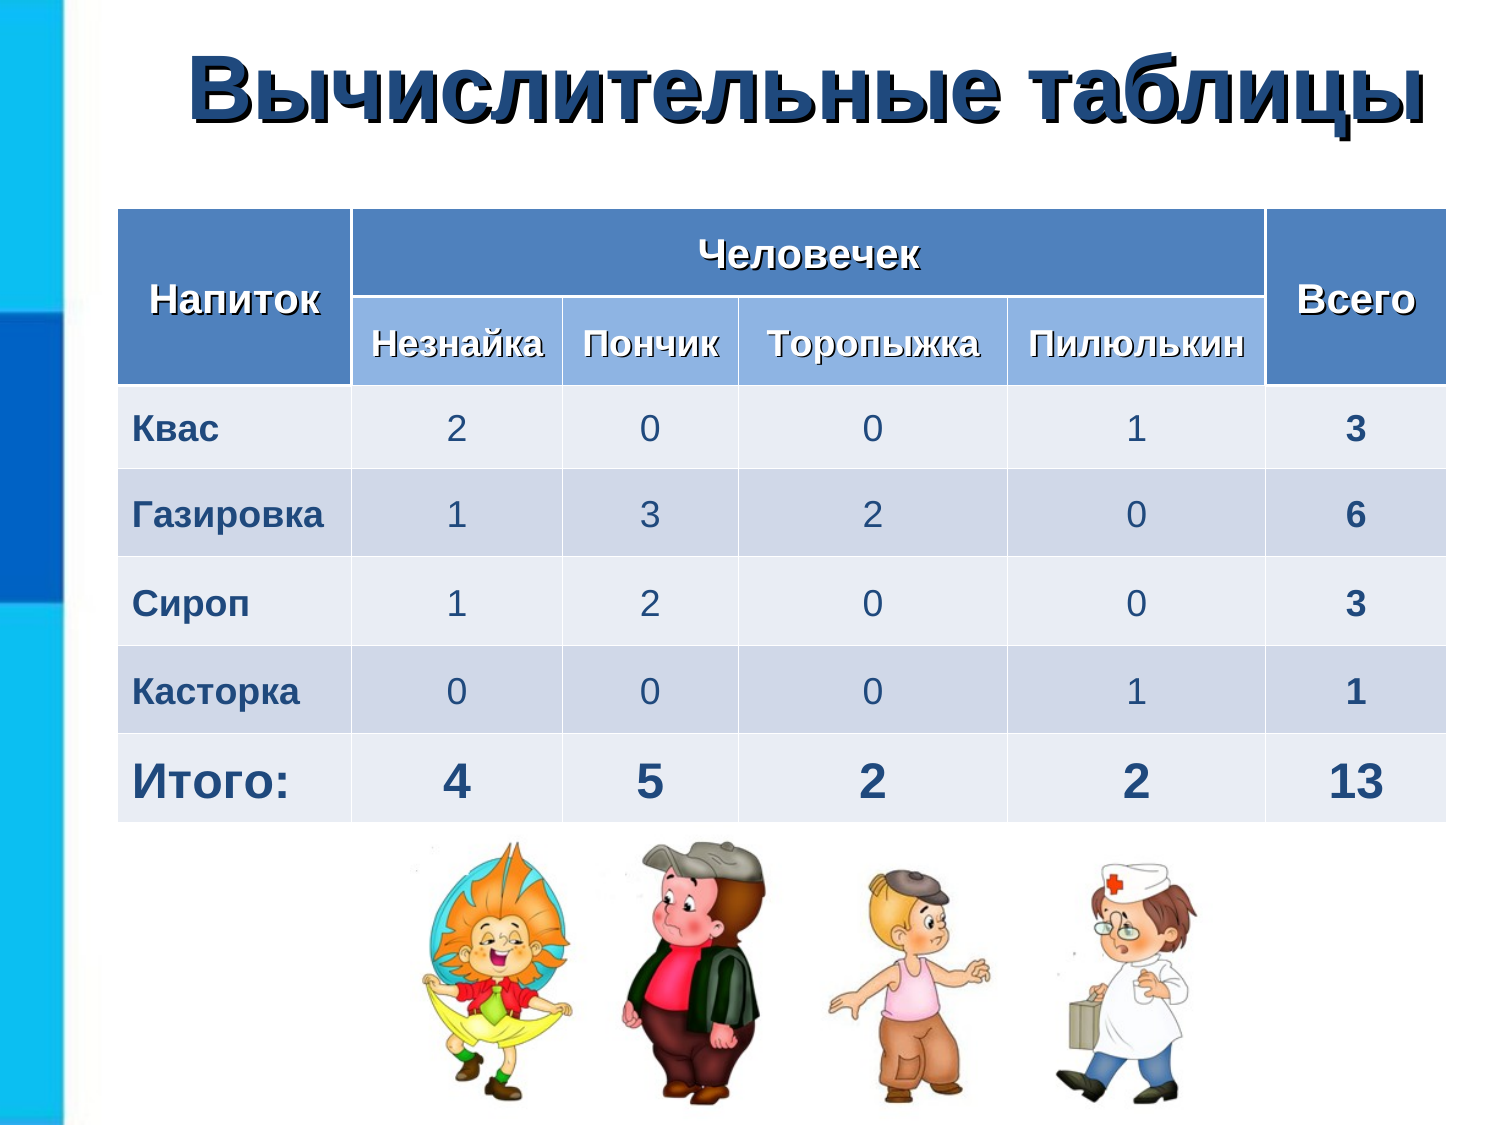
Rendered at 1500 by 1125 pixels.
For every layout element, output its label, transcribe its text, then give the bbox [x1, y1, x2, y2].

table_cell 0 [1008, 557, 1265, 645]
table_cell 1 [1008, 646, 1265, 733]
table_cell 0 [1008, 469, 1265, 556]
table_cell Пилюлькин [1008, 298, 1264, 385]
table_cell 0 [352, 646, 562, 733]
table_cell Торопыжка [739, 298, 1007, 385]
table_header Напиток [118, 209, 350, 384]
table_cell 6 [1266, 469, 1446, 556]
table_cell 0 [563, 646, 738, 733]
title Вычислительные таблицы [171, 30, 1477, 135]
table_cell Итого: [118, 734, 351, 822]
table_cell Пончик [563, 298, 738, 385]
table_cell Квас [118, 387, 351, 468]
table_cell 2 [739, 469, 1007, 556]
table_cell 3 [563, 469, 738, 556]
table_cell 0 [739, 646, 1007, 733]
table_cell 1 [352, 557, 562, 645]
table_cell 0 [739, 386, 1007, 468]
table_cell 1 [1008, 386, 1265, 468]
picture [0, 0, 1500, 1125]
table_cell 2 [739, 734, 1007, 822]
table_cell Незнайка [353, 298, 562, 385]
table_cell 1 [1266, 646, 1446, 733]
table_cell 13 [1266, 734, 1446, 822]
table_header Человечек [353, 209, 1264, 295]
table_cell 3 [1266, 387, 1446, 468]
table_cell 3 [1266, 557, 1446, 645]
table_cell 5 [563, 734, 738, 822]
table_cell 1 [352, 469, 562, 556]
table_cell 2 [563, 557, 738, 645]
table_cell 0 [563, 386, 738, 468]
table_cell Сироп [118, 557, 351, 645]
table_cell 4 [352, 734, 562, 822]
table_cell 2 [1008, 734, 1265, 822]
table_cell Газировка [118, 469, 351, 556]
table_header Всего [1267, 209, 1446, 384]
table_cell 2 [352, 386, 562, 468]
table_cell 0 [739, 557, 1007, 645]
table_cell Касторка [118, 646, 351, 733]
